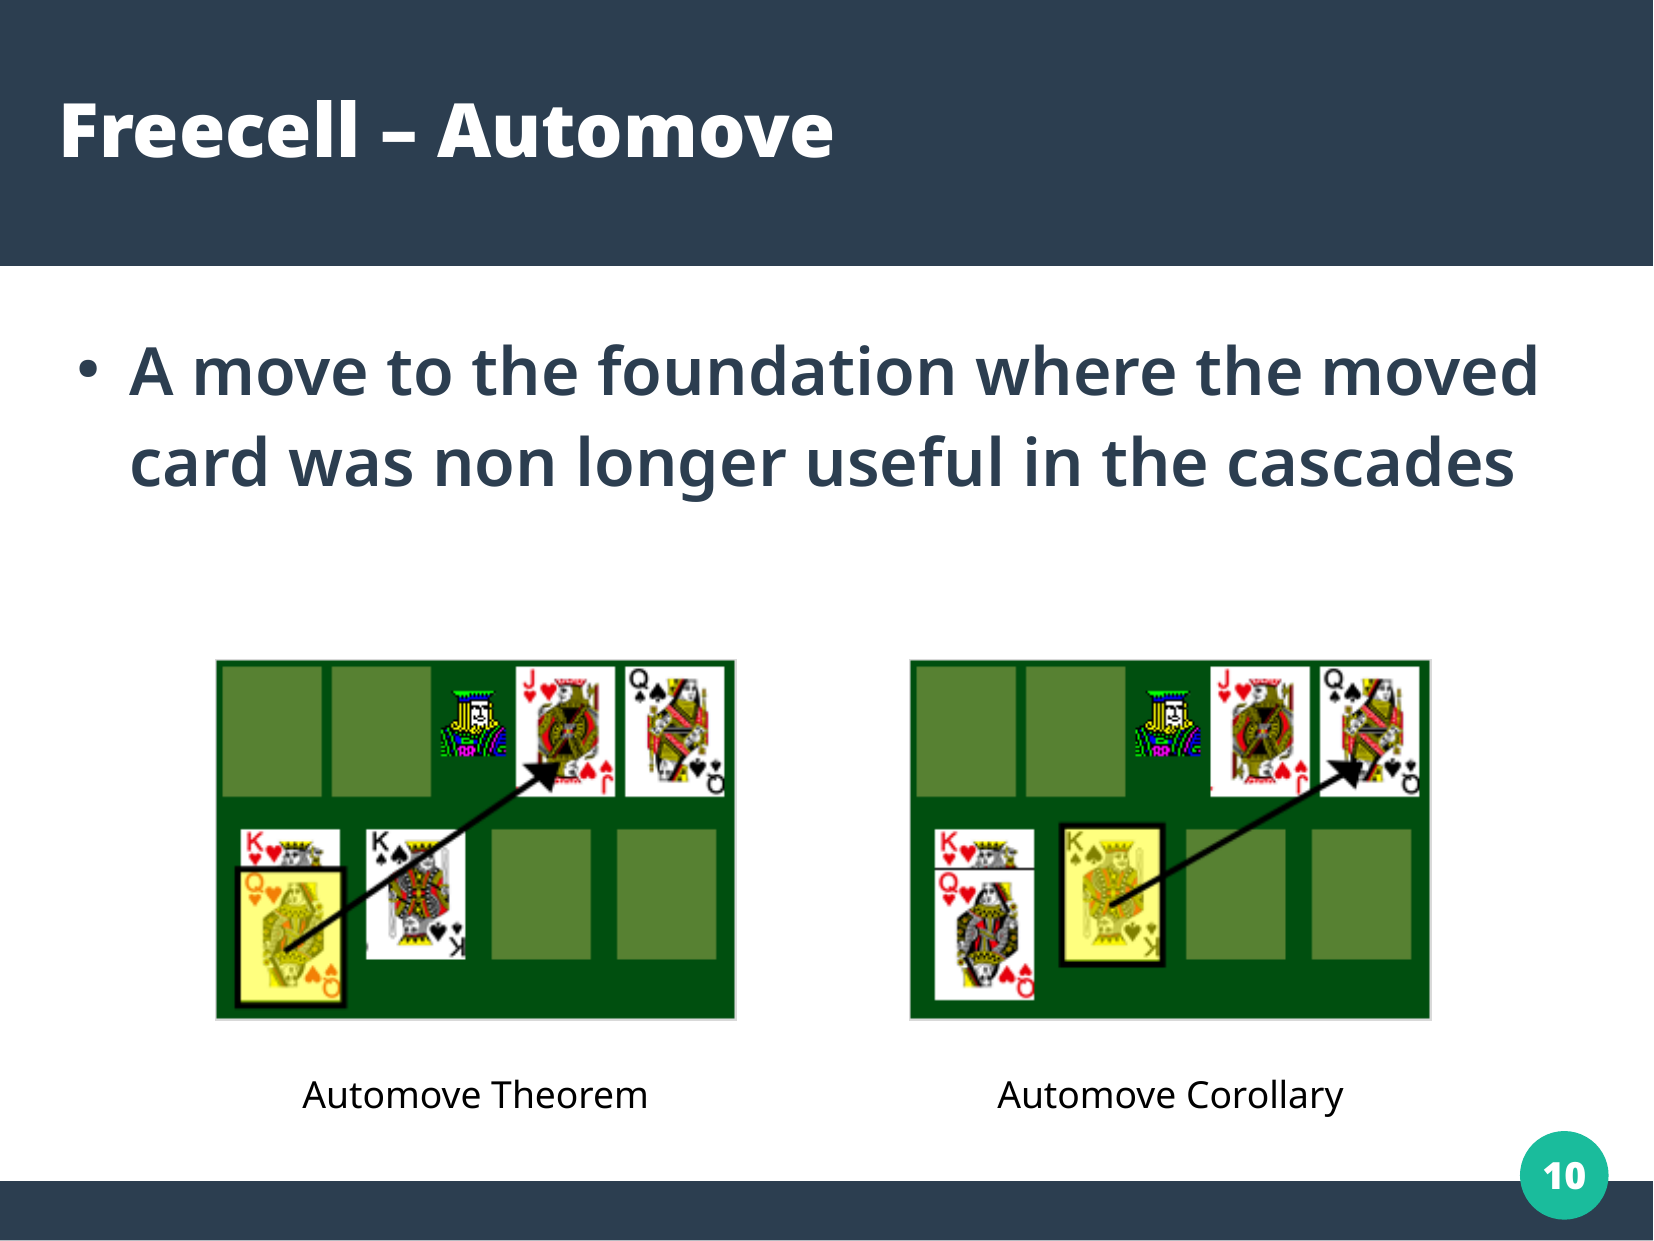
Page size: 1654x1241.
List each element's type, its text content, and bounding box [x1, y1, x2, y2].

picture [215, 659, 737, 1021]
list A move to the foundation where the moved card was non longer useful in the cascades [58, 324, 1594, 1152]
title Freecell – Automove [58, 49, 1594, 207]
picture [909, 659, 1432, 1021]
